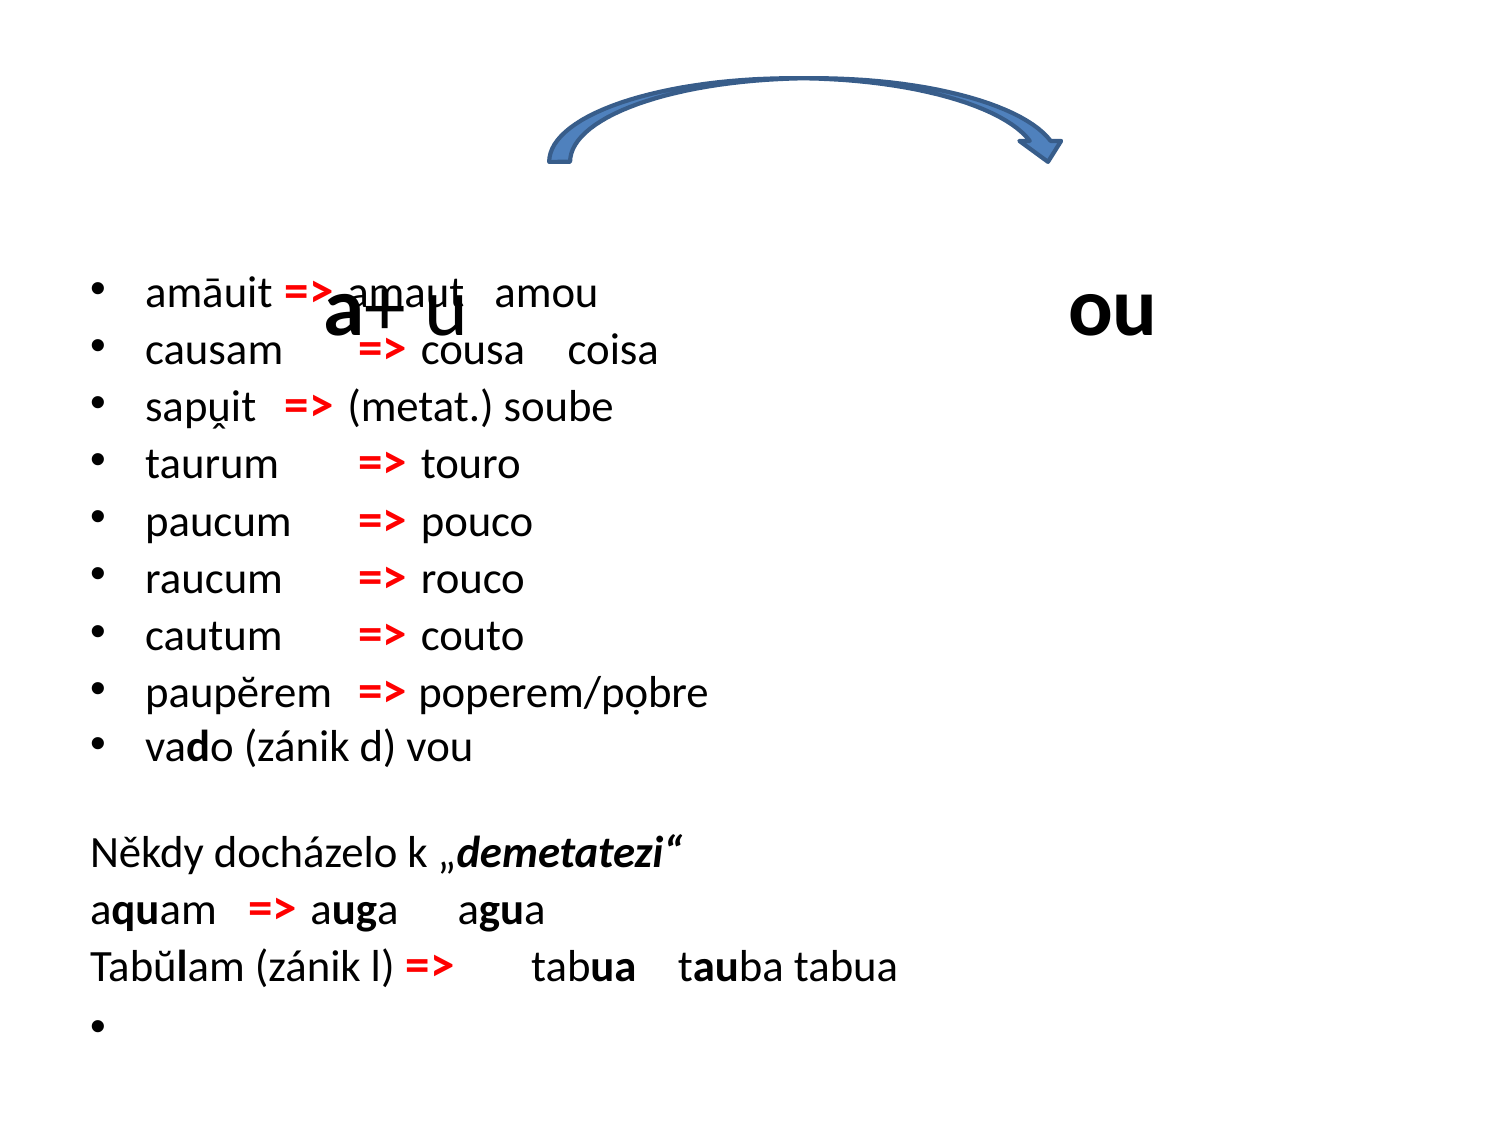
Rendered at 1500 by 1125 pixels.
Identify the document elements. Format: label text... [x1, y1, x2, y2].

text_box [549, 78, 1062, 162]
title a+ u ou [75, 45, 1426, 233]
list amāuit => amaut amou causam => cousa coisa sapṷit => (metat.) soube taurum => touro paucum => pouco raucum => rouco cautum => couto paupĕrem => poperem/pọbre vado (zánik d) vou Někdy docházelo k „demetatezi“ aquam => auga agua Tabŭlam (zánik l) => tabua tauba tabua [75, 262, 1426, 1005]
